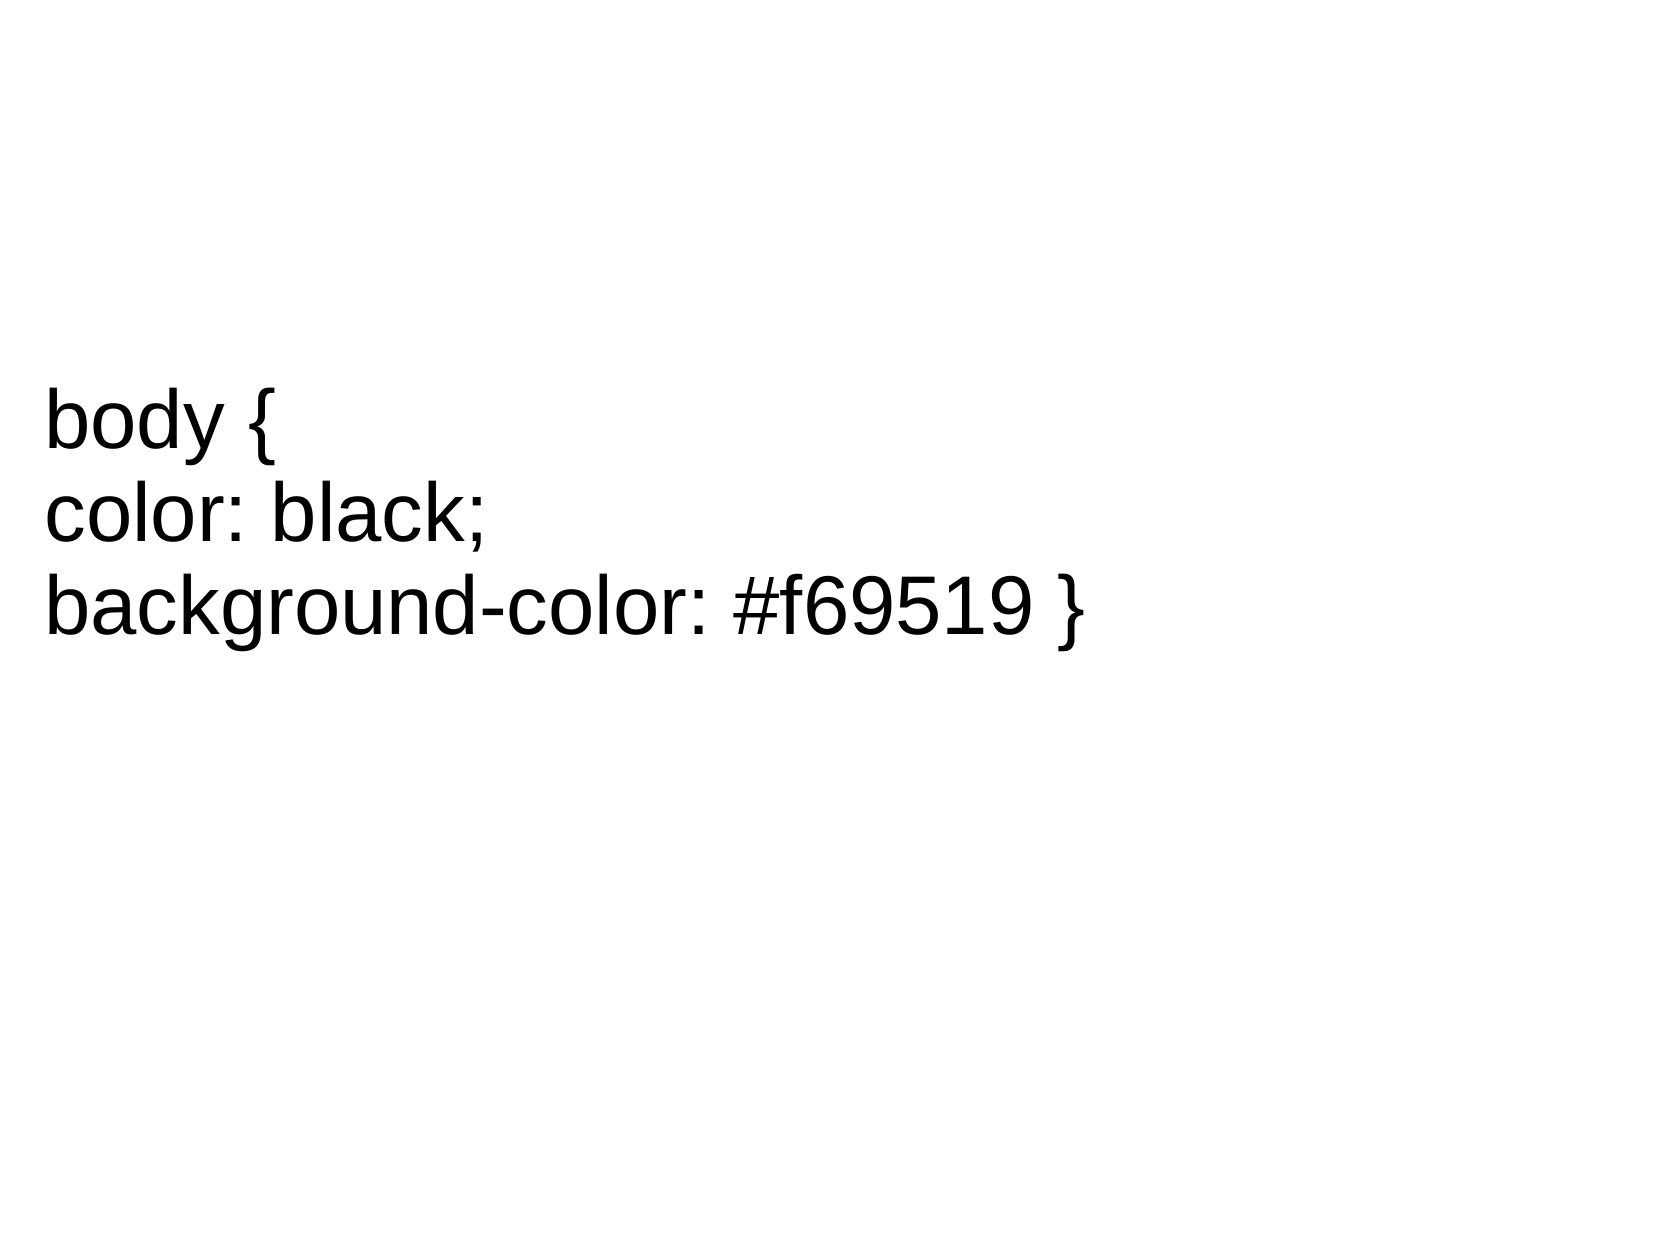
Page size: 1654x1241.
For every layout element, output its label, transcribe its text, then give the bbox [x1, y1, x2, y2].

text_box body { color: black; background-color: #f69519 } [29, 365, 1536, 660]
